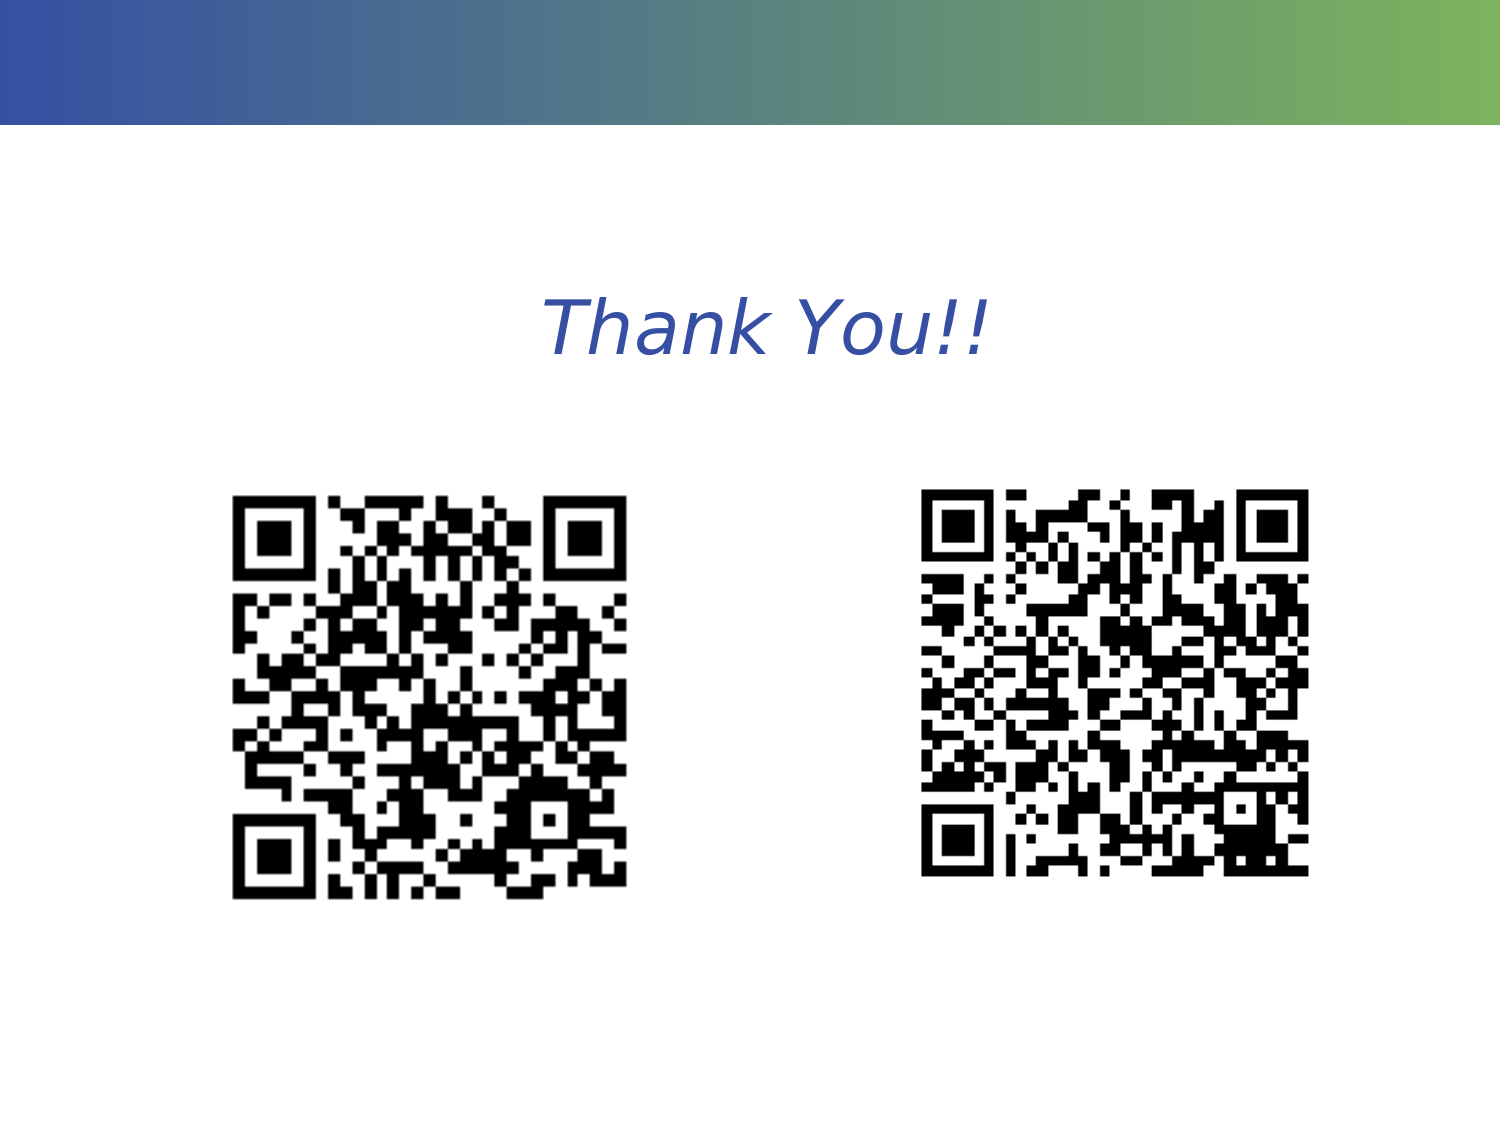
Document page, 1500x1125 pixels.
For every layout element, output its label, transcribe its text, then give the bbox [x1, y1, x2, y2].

picture [187, 449, 676, 950]
list Thank You!! [70, 187, 1438, 716]
picture [881, 449, 1351, 919]
